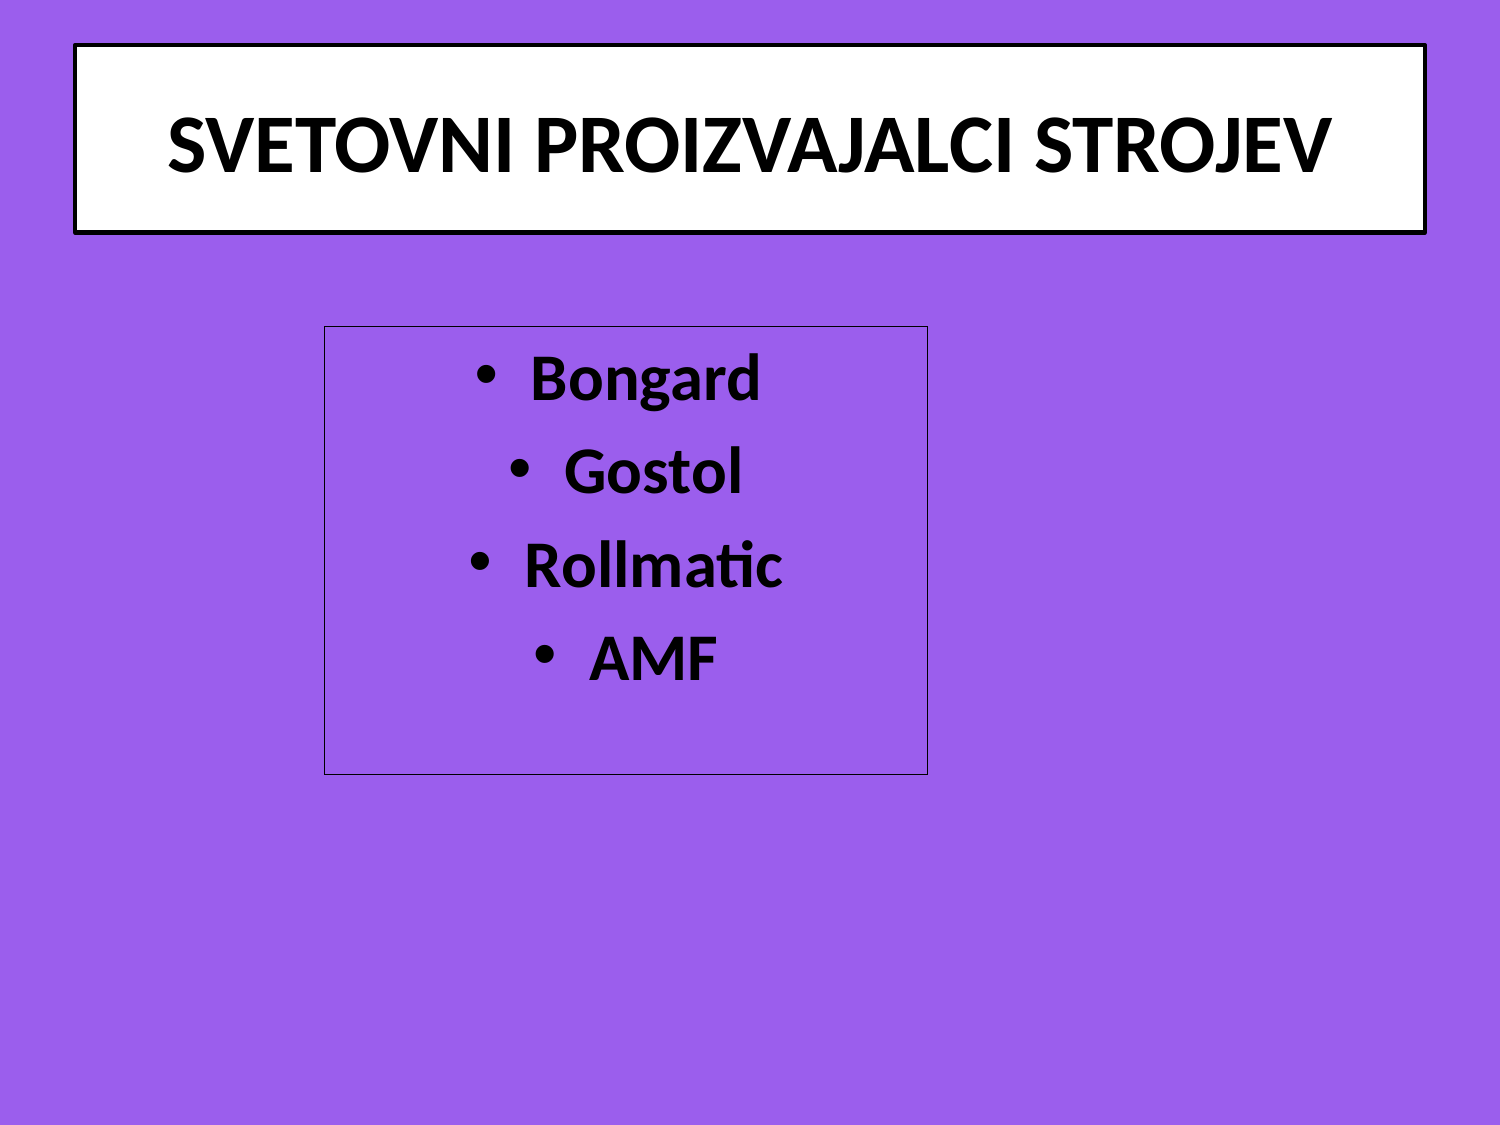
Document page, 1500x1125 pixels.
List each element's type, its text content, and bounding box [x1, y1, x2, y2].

title SVETOVNI PROIZVAJALCI STROJEV [75, 45, 1425, 233]
list Bongard Gostol Rollmatic AMF [324, 326, 928, 775]
